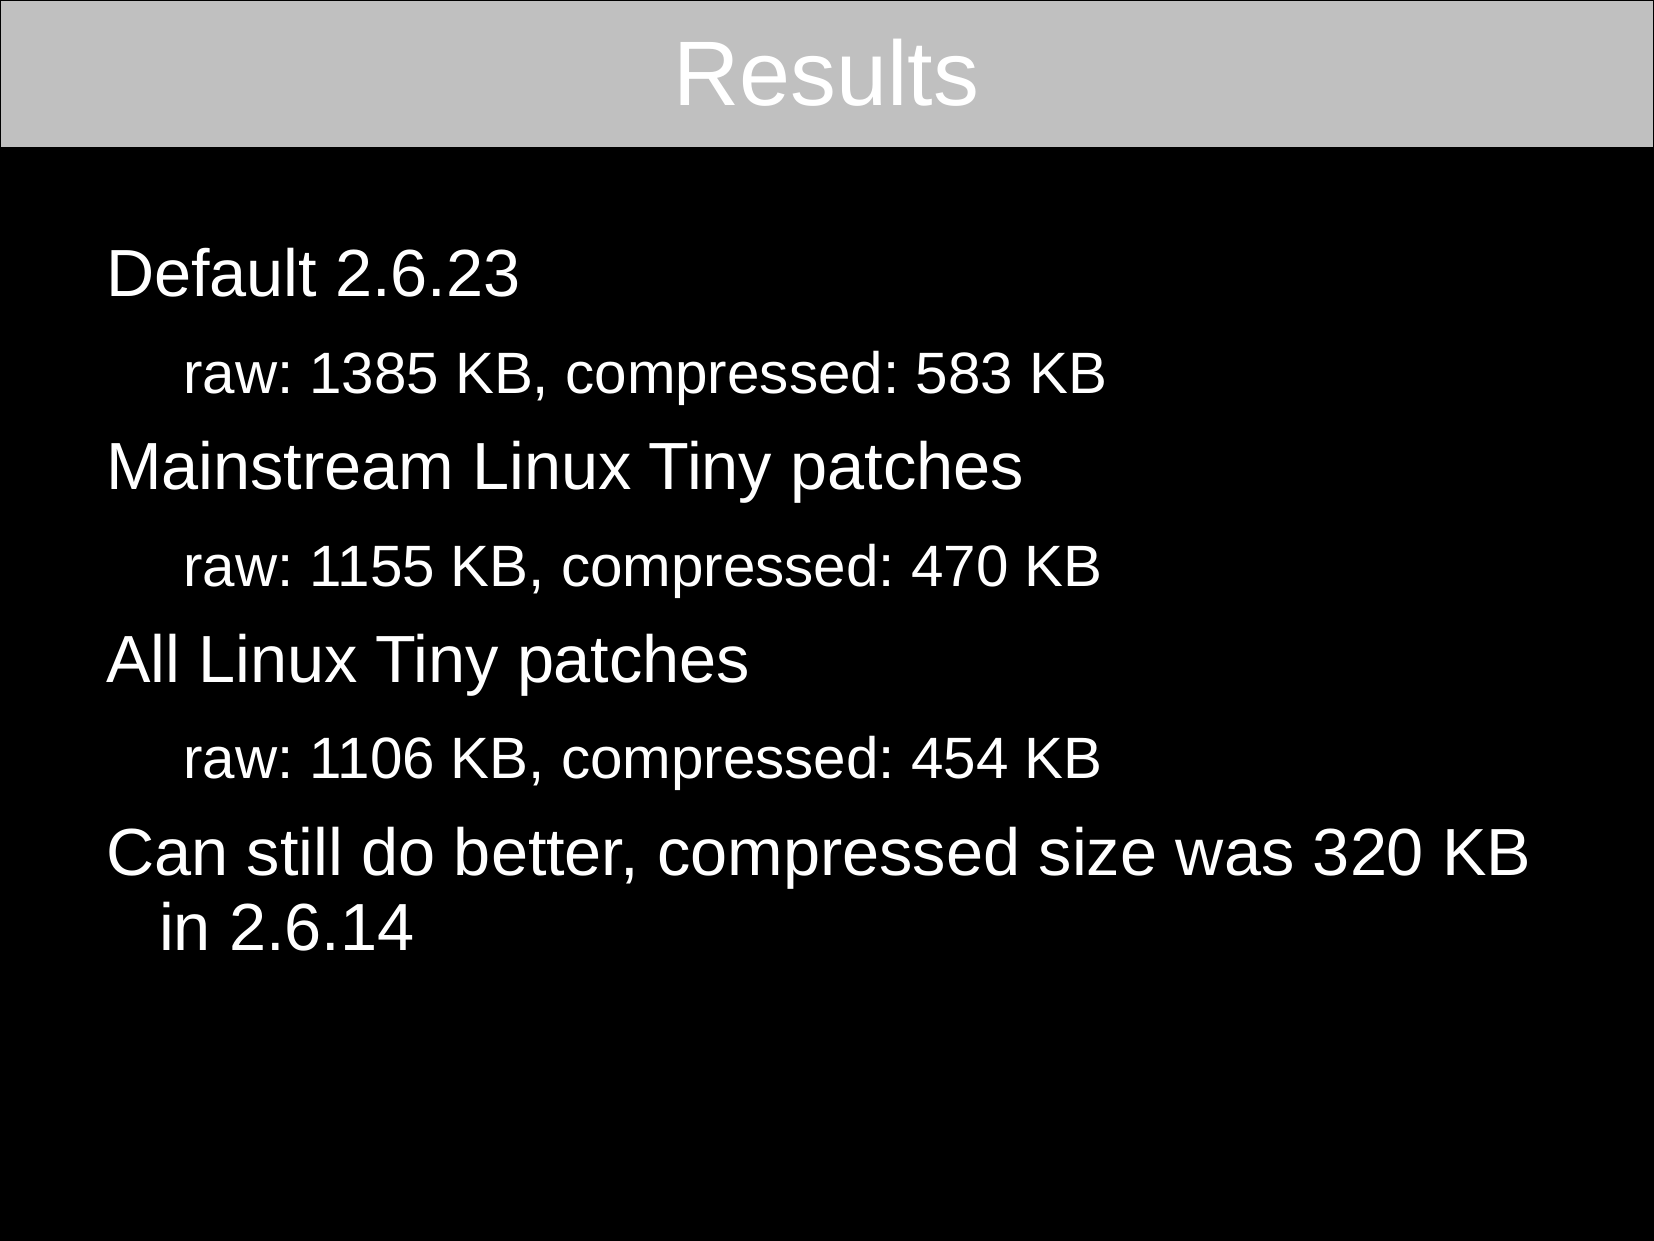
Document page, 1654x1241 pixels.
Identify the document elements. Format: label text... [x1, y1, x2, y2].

list Default 2.6.23 raw: 1385 KB, compressed: 583 KB Mainstream Linux Tiny patches raw: 1155 KB, compressed: 470 KB All Linux Tiny patches raw: 1106 KB, compressed: 454 KB Can still do better, compressed size was 320 KB in 2.6.14 [88, 236, 1577, 1040]
title Results [0, 0, 1654, 148]
